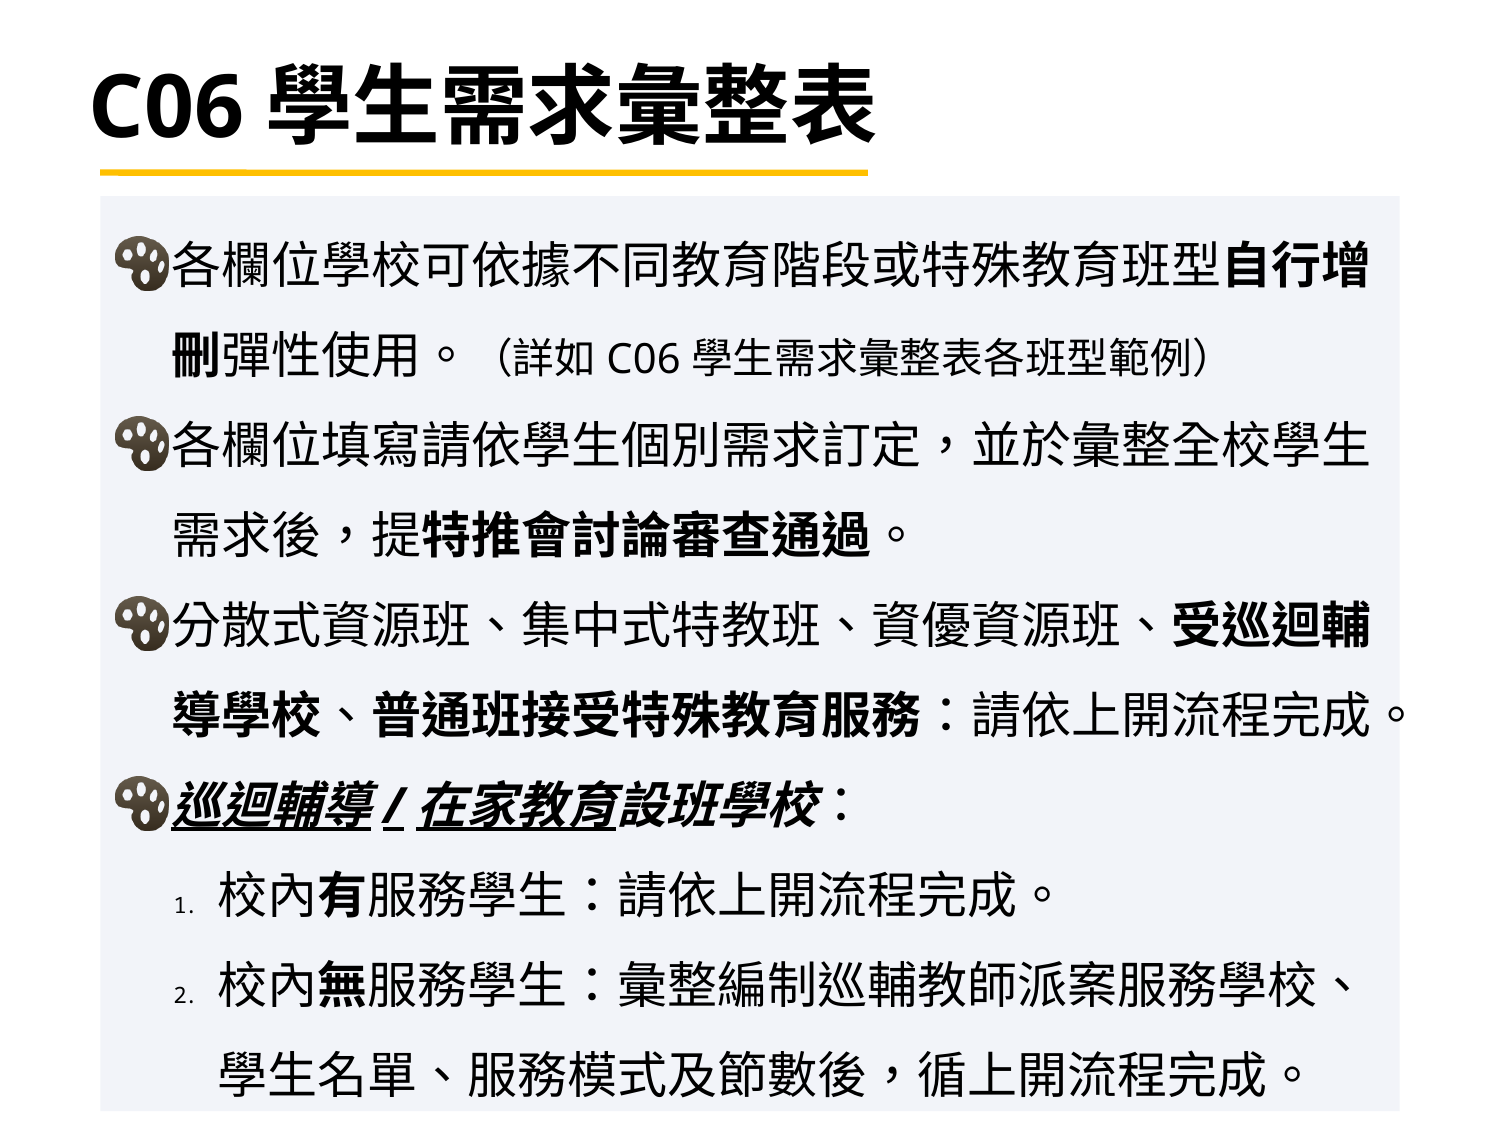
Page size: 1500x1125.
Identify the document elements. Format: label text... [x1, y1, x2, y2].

picture [115, 596, 169, 651]
text_box 各欄位學校可依據不同教育階段或特殊教育班型自行增刪彈性使用。（詳如C06學生需求彙整表各班型範例） 各欄位填寫請依學生個別需求訂定，並於彙整全校學生需求後，提特推會討論審查通過。 分散式資源班、集中式特教班、資優資源班、受巡迴輔導學校、普通班接受特殊教育服務：請依上開流程完成。 巡迴輔導/在家教育設班學校： 校內有服務學生：請依上開流程完成。 校內無服務學生：彙整編制巡輔教師派案服務學校、學生名單、服務模式及節數後，循上開流程完成。 [100, 196, 1400, 1112]
text_box C06學生需求彙整表 [73, 42, 893, 163]
picture [115, 236, 169, 291]
picture [115, 416, 169, 471]
picture [115, 776, 169, 831]
